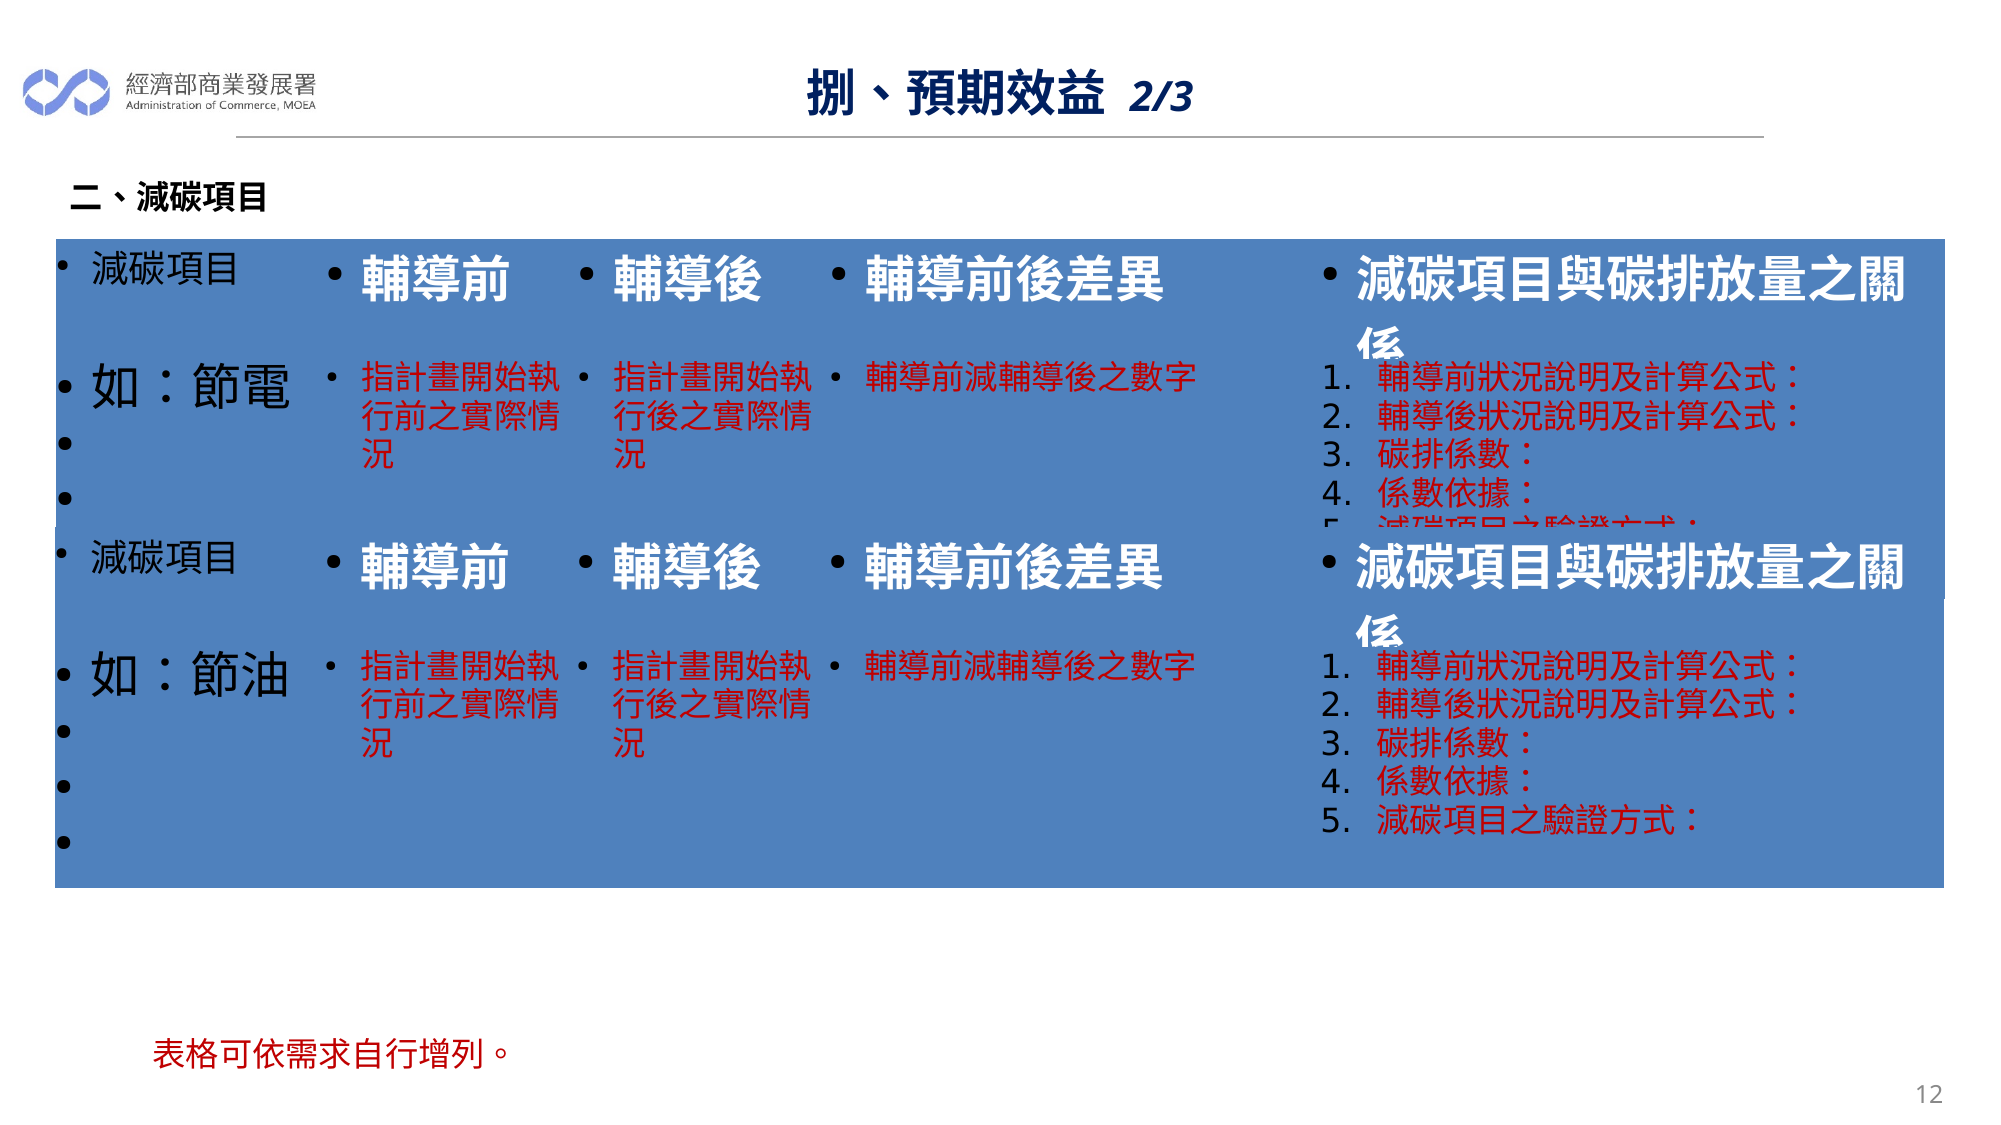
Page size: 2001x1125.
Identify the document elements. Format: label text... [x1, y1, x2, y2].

table_header 輔導前 [326, 239, 578, 359]
table_cell 輔導前狀況說明及計算公式： 輔導後狀況說明及計算公式： 碳排係數： 係數依據： 減碳項目之驗證方式： [1321, 359, 1945, 599]
table_header 減碳項目 [55, 527, 325, 647]
table_cell 指計畫開始執行前之實際情況 [325, 647, 577, 888]
text_box 11 [1899, 1065, 2000, 1125]
table_header 減碳項目與碳排放量之關係 [1320, 527, 1944, 647]
table_cell 指計畫開始執行前之實際情況 [326, 359, 578, 527]
table_cell 輔導前減輔導後之數字 [830, 359, 1321, 527]
title 捌、預期效益 2/3 [338, 46, 1662, 136]
table_header 輔導後 [578, 239, 830, 359]
table_cell 如：節油 [55, 647, 325, 888]
table_header 輔導前後差異 [829, 527, 1320, 647]
table_cell 輔導前狀況說明及計算公式： 輔導後狀況說明及計算公式： 碳排係數： 係數依據： 減碳項目之驗證方式： [1320, 647, 1944, 888]
table_cell 指計畫開始執行後之實際情況 [577, 647, 829, 888]
table_header 輔導後 [577, 527, 829, 647]
table_header 輔導前 [325, 527, 577, 647]
table_header 輔導前後差異 [830, 239, 1321, 359]
table_header 減碳項目與碳排放量之關係 [1321, 239, 1945, 359]
table_header 減碳項目 [56, 239, 326, 359]
table_cell 指計畫開始執行後之實際情況 [578, 359, 830, 527]
table_cell 如：節電 [56, 359, 326, 527]
text_box 表格可依需求自行增列。 [137, 1028, 1460, 1082]
table_cell 輔導前減輔導後之數字 [829, 647, 1320, 888]
text_box 二、減碳項目 [54, 168, 516, 225]
